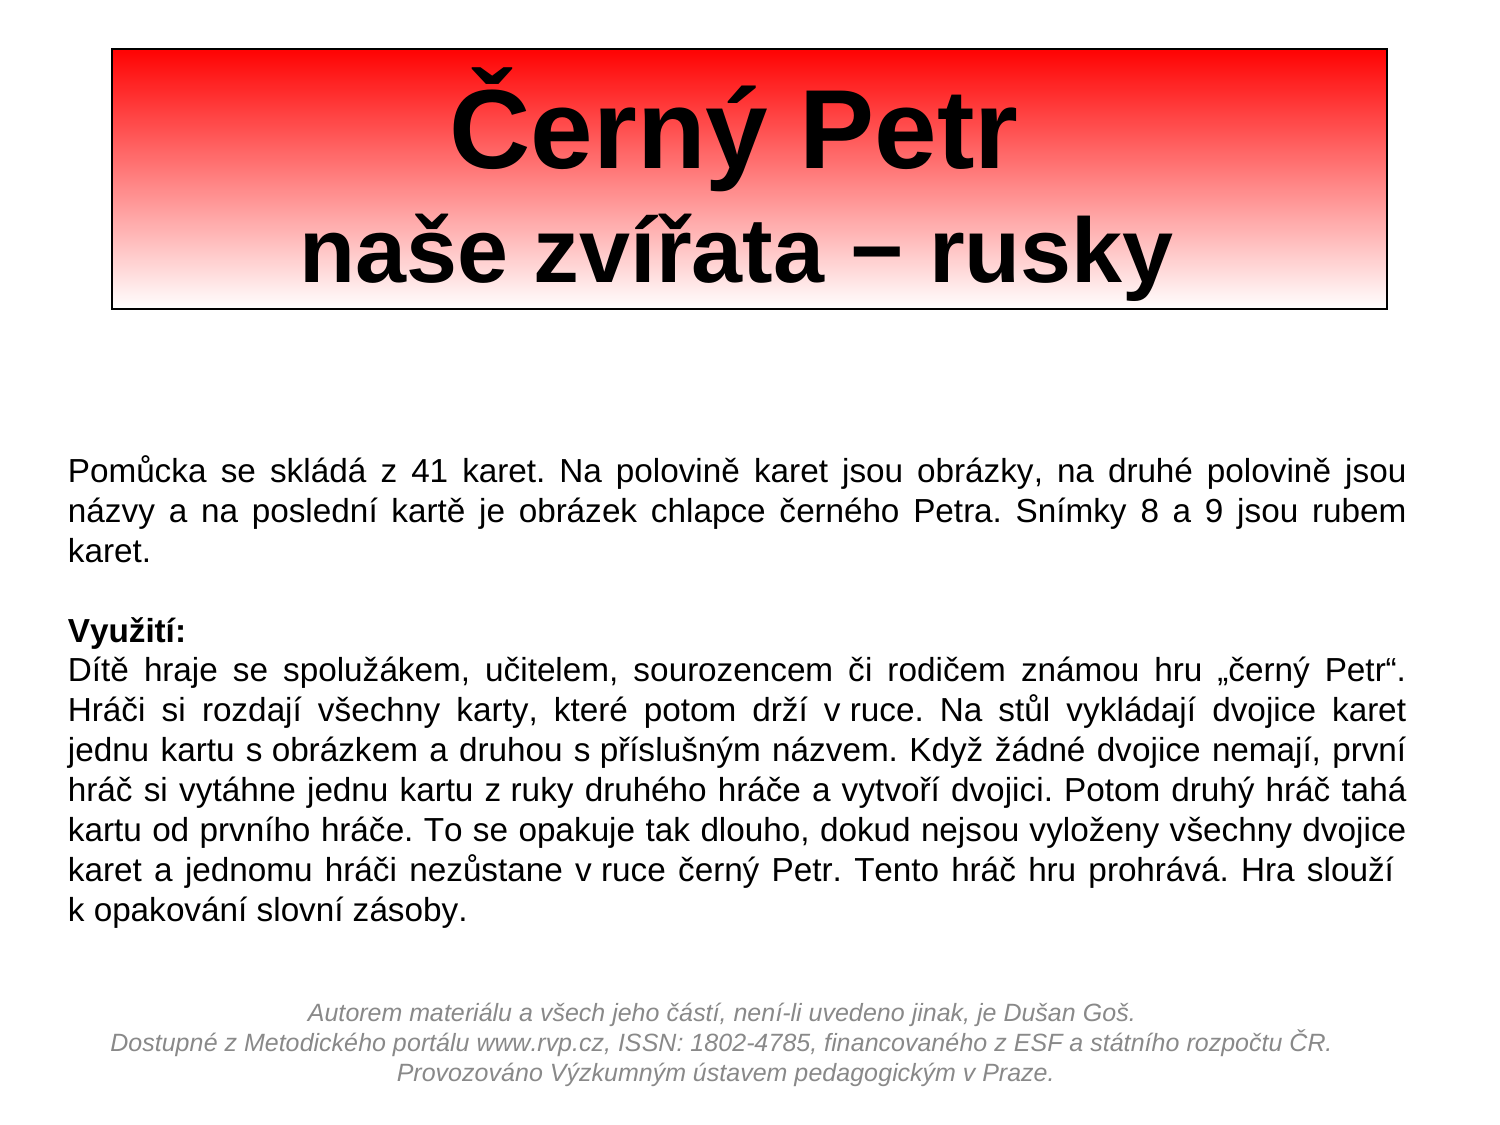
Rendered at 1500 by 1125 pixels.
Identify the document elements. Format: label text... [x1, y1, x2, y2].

text_box Pomůcka se skládá z 41 karet. Na polovině karet jsou obrázky, na druhé polovině jsou názvy a na poslední kartě je obrázek chlapce černého Petra. Snímky 8 a 9 jsou rubem karet. Využití: Dítě hraje se spolužákem, učitelem, sourozencem či rodičem známou hru „černý Petr“. Hráči si rozdají všechny karty, které potom drží v ruce. Na stůl vykládají dvojice karet jednu kartu s obrázkem a druhou s příslušným názvem. Když žádné dvojice nemají, první hráč si vytáhne jednu kartu z ruky druhého hráče a vytvoří dvojici. Potom druhý hráč tahá kartu od prvního hráče. To se opakuje tak dlouho, dokud nejsou vyloženy všechny dvojice karet a jednomu hráči nezůstane v ruce černý Petr. Tento hráč hru prohrává. Hra slouží k opakování slovní zásoby. [53, 441, 1424, 936]
title Černý Petr naše zvířata − rusky [112, 48, 1388, 309]
text_box Autorem materiálu a všech jeho částí, není-li uvedeno jinak, je Dušan Goš. Dostupné z Metodického portálu www.rvp.cz, ISSN: 1802-4785, financovaného z ESF a státního rozpočtu ČR. Provozováno Výzkumným ústavem pedagogickým v Praze. [88, 1011, 1365, 1072]
